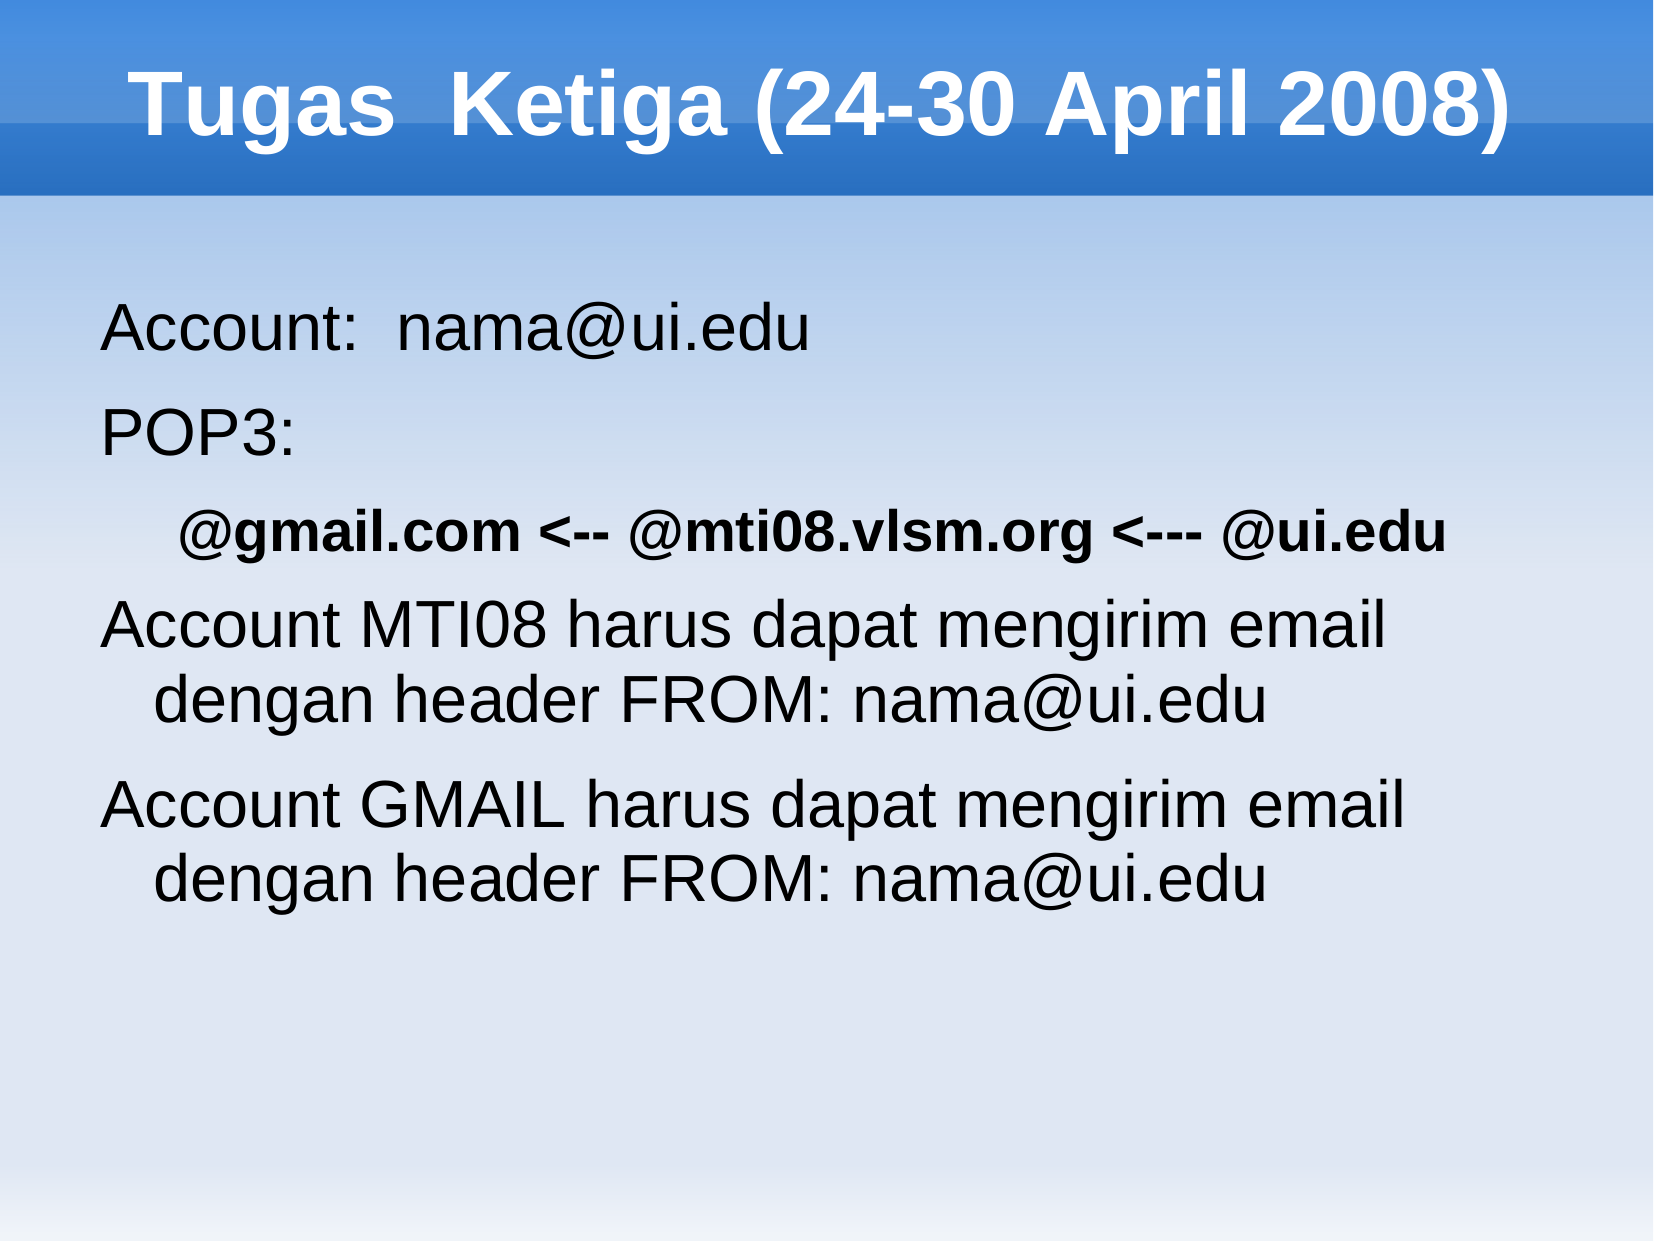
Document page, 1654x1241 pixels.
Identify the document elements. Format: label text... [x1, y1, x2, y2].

picture [0, 0, 1654, 1241]
title Tugas Ketiga (24-30 April 2008) [76, 7, 1565, 200]
list Account: nama@ui.edu POP3: @gmail.com <-- @mti08.vlsm.org <--- @ui.edu Account MTI08 harus dapat mengirim email dengan header FROM: nama@ui.edu Account GMAIL harus dapat mengirim email dengan header FROM: nama@ui.edu [82, 290, 1571, 1095]
